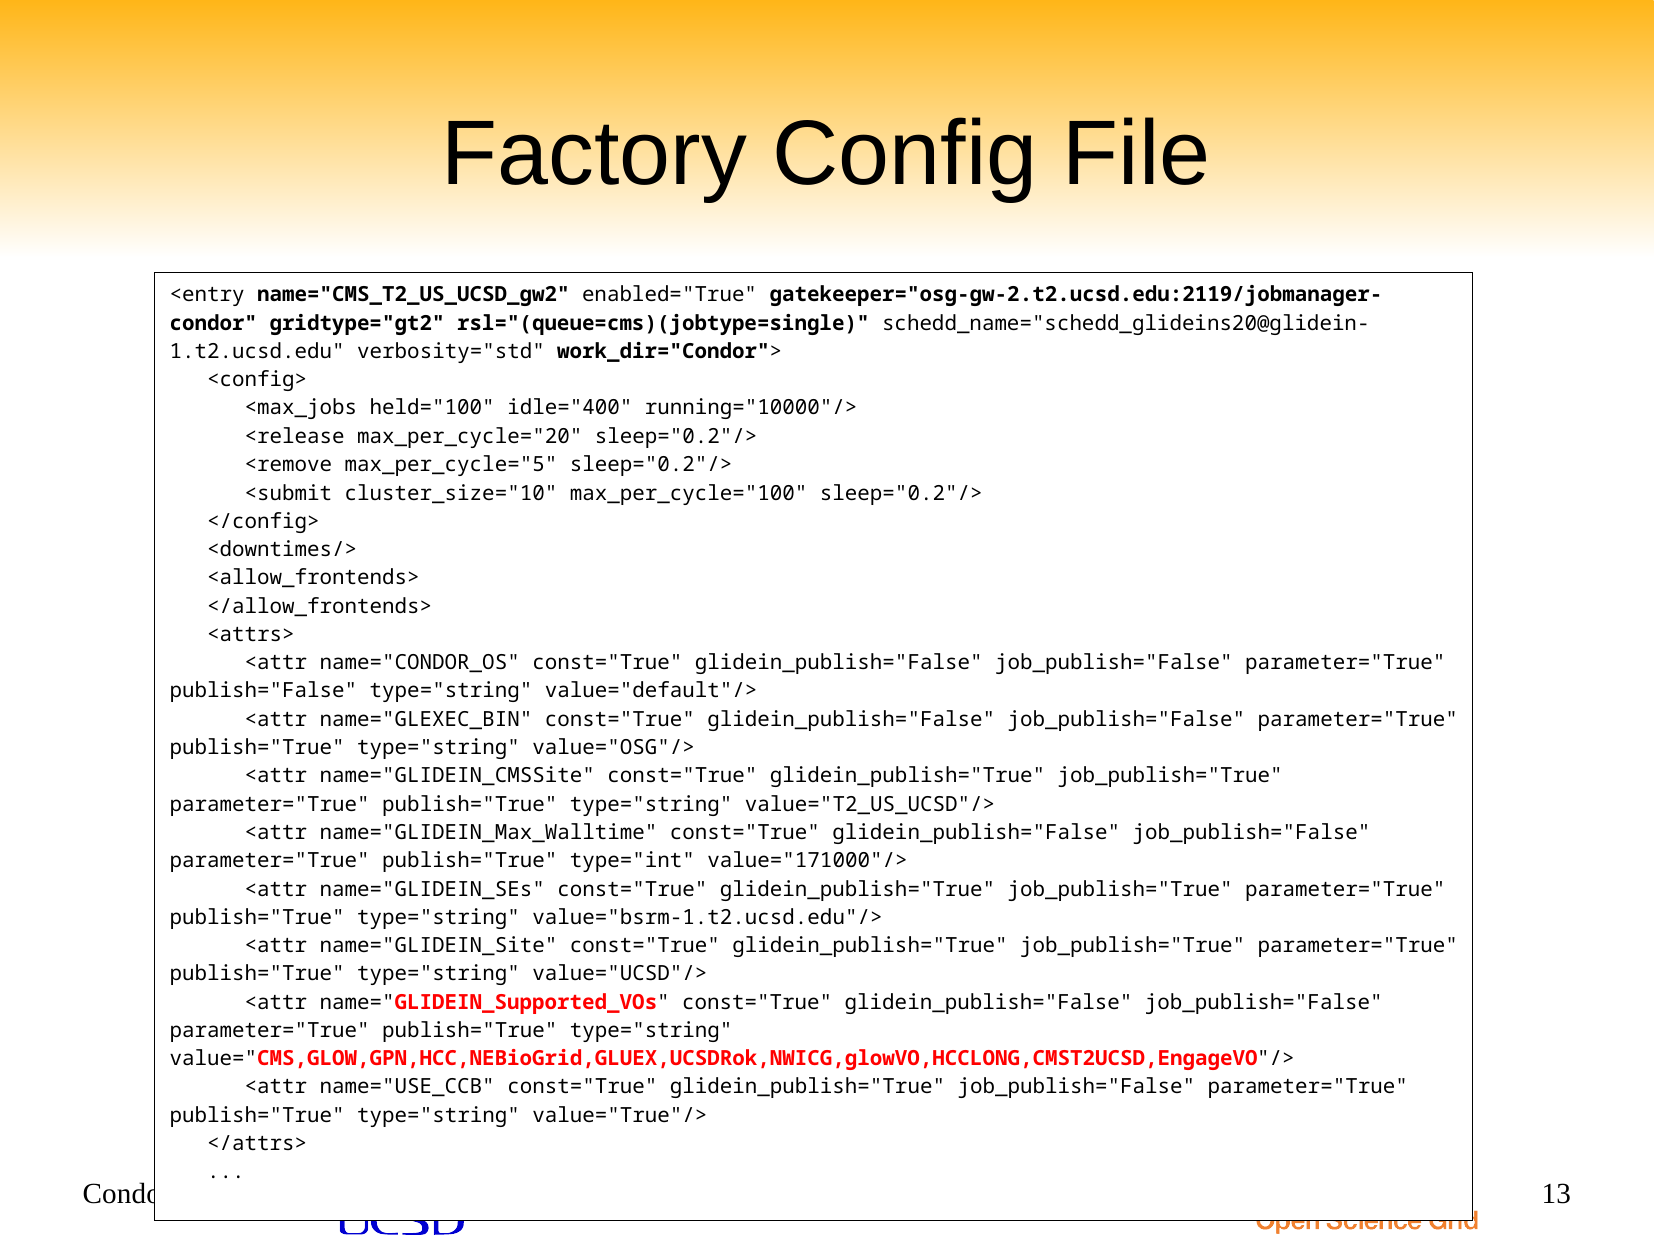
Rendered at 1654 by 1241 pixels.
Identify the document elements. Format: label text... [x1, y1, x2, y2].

picture [1255, 1120, 1478, 1234]
text_box <entry name="CMS_T2_US_UCSD_gw2" enabled="True" gatekeeper="osg-gw-2.t2.ucsd.edu:2119/jobmanager-condor" gridtype="gt2" rsl="(queue=cms)(jobtype=single)" schedd_name="schedd_glideins20@glidein-1.t2.ucsd.edu" verbosity="std" work_dir="Condor"> <config> <max_jobs held="100" idle="400" running="10000"/> <release max_per_cycle="20" sleep="0.2"/> <remove max_per_cycle="5" sleep="0.2"/> <submit cluster_size="10" max_per_cycle="100" sleep="0.2"/> </config> <downtimes/> <allow_frontends> </allow_frontends> <attrs> <attr name="CONDOR_OS" const="True" glidein_publish="False" job_publish="False" parameter="True" publish="False" type="string" value="default"/> <attr name="GLEXEC_BIN" const="True" glidein_publish="False" job_publish="False" parameter="True" publish="True" type="string" value="OSG"/> <attr name="GLIDEIN_CMSSite" const="True" glidein_publish="True" job_publish="True" parameter="True" publish="True" type="string" value="T2_US_UCSD"/> <attr name="GLIDEIN_Max_Walltime" const="True" glidein_publish="False" job_publish="False" parameter="True" publish="True" type="int" value="171000"/> <attr name="GLIDEIN_SEs" const="True" glidein_publish="True" job_publish="True" parameter="True" publish="True" type="string" value="bsrm-1.t2.ucsd.edu"/> <attr name="GLIDEIN_Site" const="True" glidein_publish="True" job_publish="True" parameter="True" publish="True" type="string" value="UCSD"/> <attr name="GLIDEIN_Supported_VOs" const="True" glidein_publish="False" job_publish="False" parameter="True" publish="True" type="string" value="CMS,GLOW,GPN,HCC,NEBioGrid,GLUEX,UCSDRok,NWICG,glowVO,HCCLONG,CMST2UCSD,EngageVO"/> <attr name="USE_CCB" const="True" glidein_publish="True" job_publish="False" parameter="True" publish="True" type="string" value="True"/> </attrs> ... [154, 272, 1473, 1221]
picture [337, 1221, 464, 1235]
title Factory Config File [82, 49, 1571, 257]
